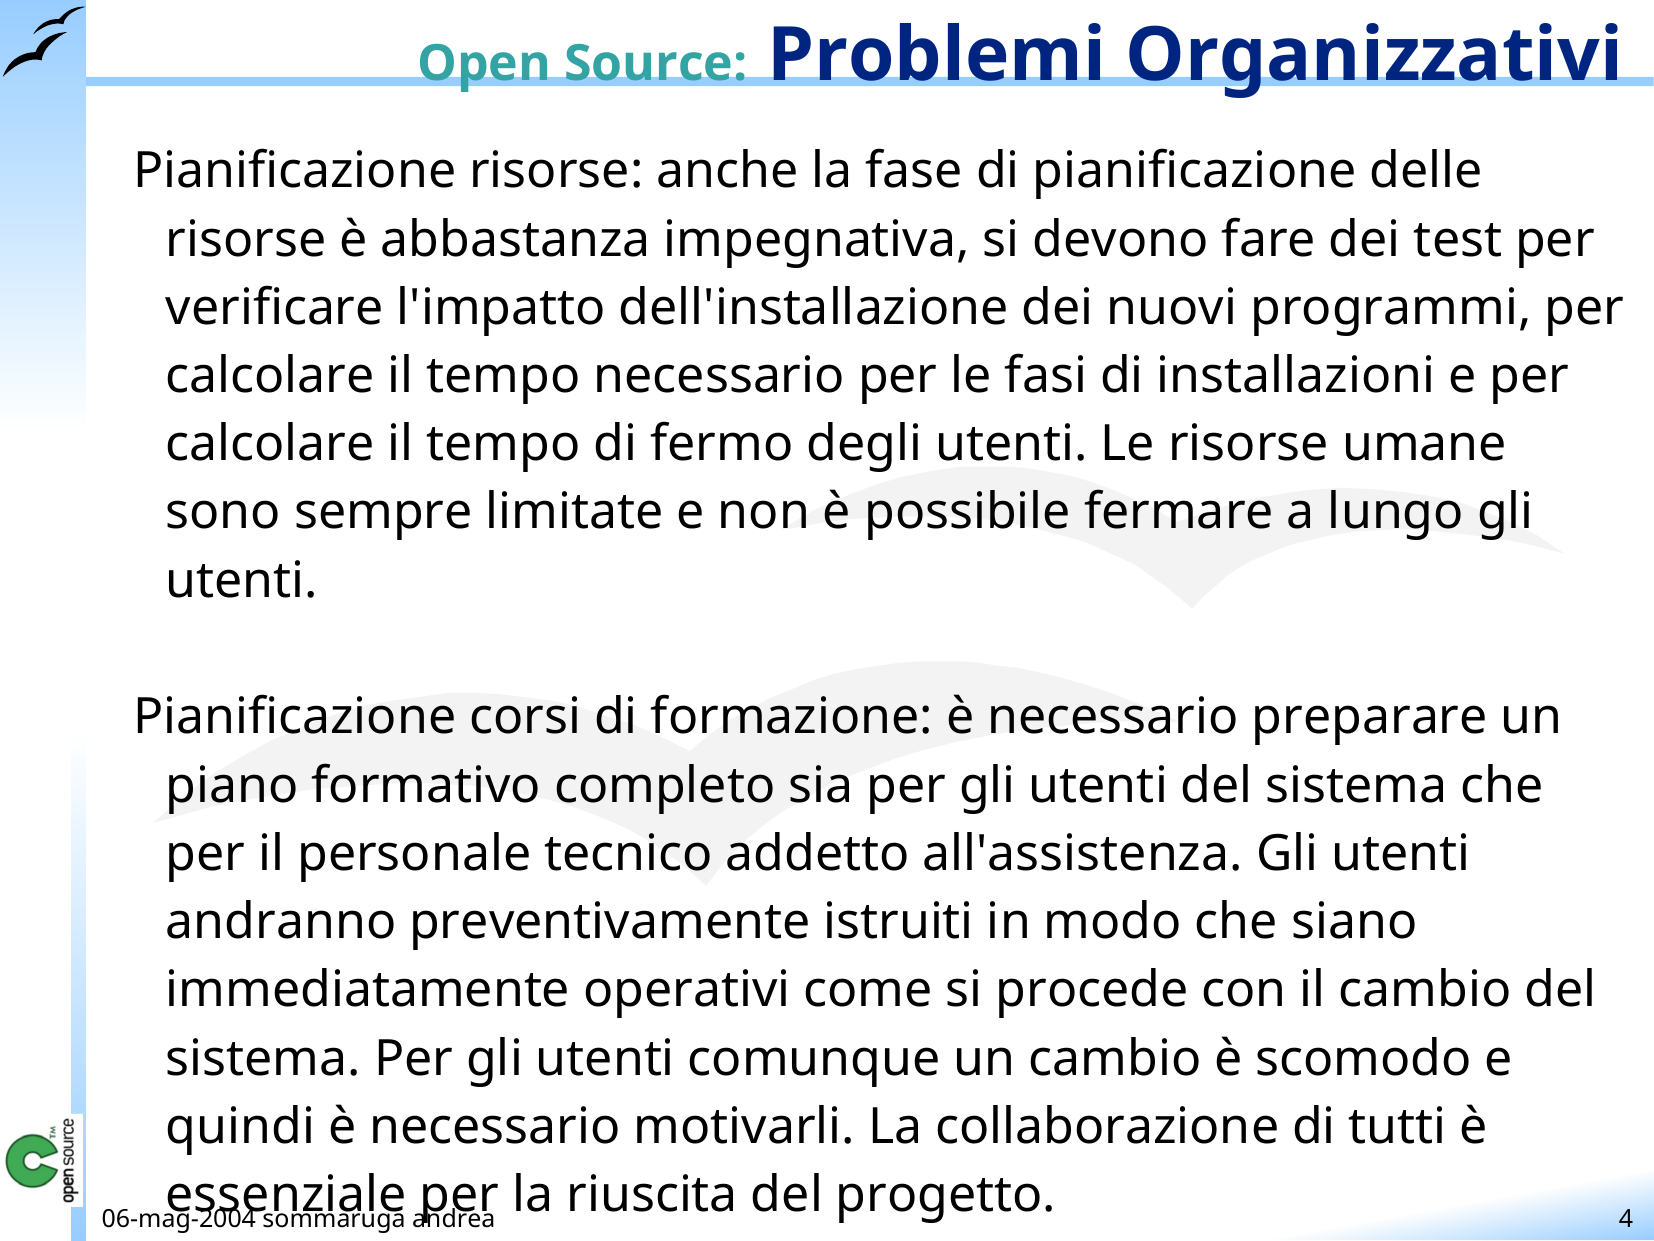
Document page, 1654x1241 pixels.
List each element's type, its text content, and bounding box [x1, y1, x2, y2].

picture [1, 1115, 83, 1207]
title Open Source: Problemi Organizzativi [85, 0, 1654, 104]
list Pianificazione risorse: anche la fase di pianificazione delle risorse è abbastanza impegnativa, si devono fare dei test per verificare l'impatto dell'installazione dei nuovi programmi, per calcolare il tempo necessario per le fasi di installazioni e per calcolare il tempo di fermo degli utenti. Le risorse umane sono sempre limitate e non è possibile fermare a lungo gli utenti. Pianificazione corsi di formazione: è necessario preparare un piano formativo completo sia per gli utenti del sistema che per il personale tecnico addetto all'assistenza. Gli utenti andranno preventivamente istruiti in modo che siano immediatamente operativi come si procede con il cambio del sistema. Per gli utenti comunque un cambio è scomodo e quindi è necessario motivarli. La collaborazione di tutti è essenziale per la riuscita del progetto. [85, 134, 1628, 1163]
